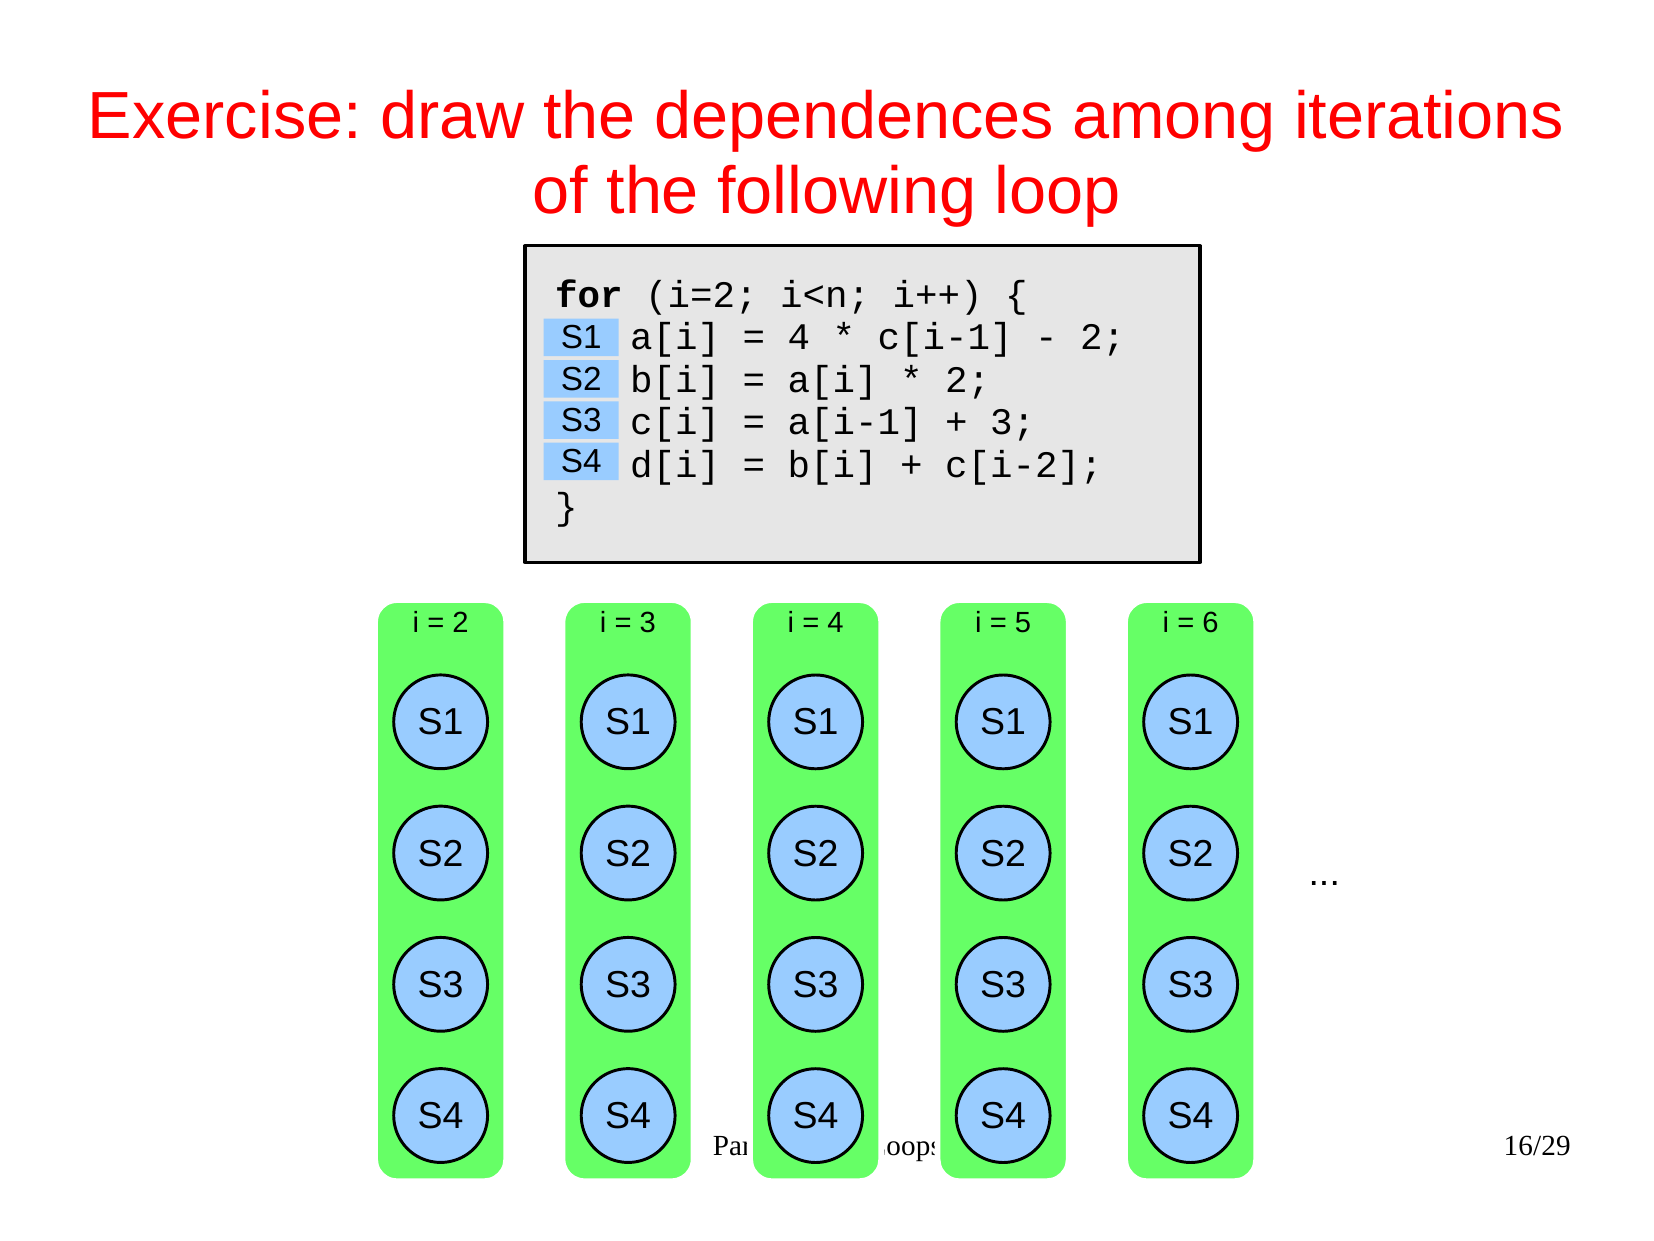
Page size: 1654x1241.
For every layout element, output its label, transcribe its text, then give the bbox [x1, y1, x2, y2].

text_box S2 [543, 360, 619, 398]
text_box S1 [956, 675, 1051, 769]
text_box for (i=2; i<n; i++) { a[i] = 4 * c[i-1] - 2; b[i] = a[i] * 2; c[i] = a[i-1] + 3; d[i] = b[i] + c[i-2]; } [525, 245, 1201, 563]
text_box i = 4 [750, 600, 882, 1182]
text_box i = 6 [1125, 600, 1257, 1182]
title Exercise: draw the dependences among iterations of the following loop [82, 49, 1571, 257]
text_box S2 [393, 806, 488, 900]
text_box i = 5 [937, 600, 1069, 1182]
text_box i = 2 [375, 600, 507, 1182]
text_box S4 [543, 442, 619, 481]
text_box i = 3 [562, 600, 694, 1182]
text_box S4 [768, 1068, 863, 1163]
text_box S4 [1143, 1068, 1238, 1163]
text_box S1 [543, 318, 619, 357]
text_box S1 [768, 675, 863, 769]
text_box S3 [1143, 937, 1238, 1032]
text_box S3 [581, 937, 676, 1032]
text_box S2 [581, 806, 676, 900]
text_box S3 [393, 937, 488, 1032]
text_box S3 [543, 401, 619, 439]
text_box S3 [768, 937, 863, 1032]
text_box S4 [393, 1068, 488, 1163]
text_box S2 [956, 806, 1051, 901]
text_box ... [1293, 843, 1369, 901]
text_box S1 [393, 674, 488, 769]
text_box S1 [1143, 675, 1238, 769]
text_box S4 [581, 1068, 676, 1163]
text_box S3 [956, 937, 1051, 1032]
text_box S4 [956, 1068, 1051, 1163]
text_box S2 [768, 806, 863, 901]
text_box S1 [581, 674, 676, 769]
text_box S2 [1143, 806, 1238, 901]
